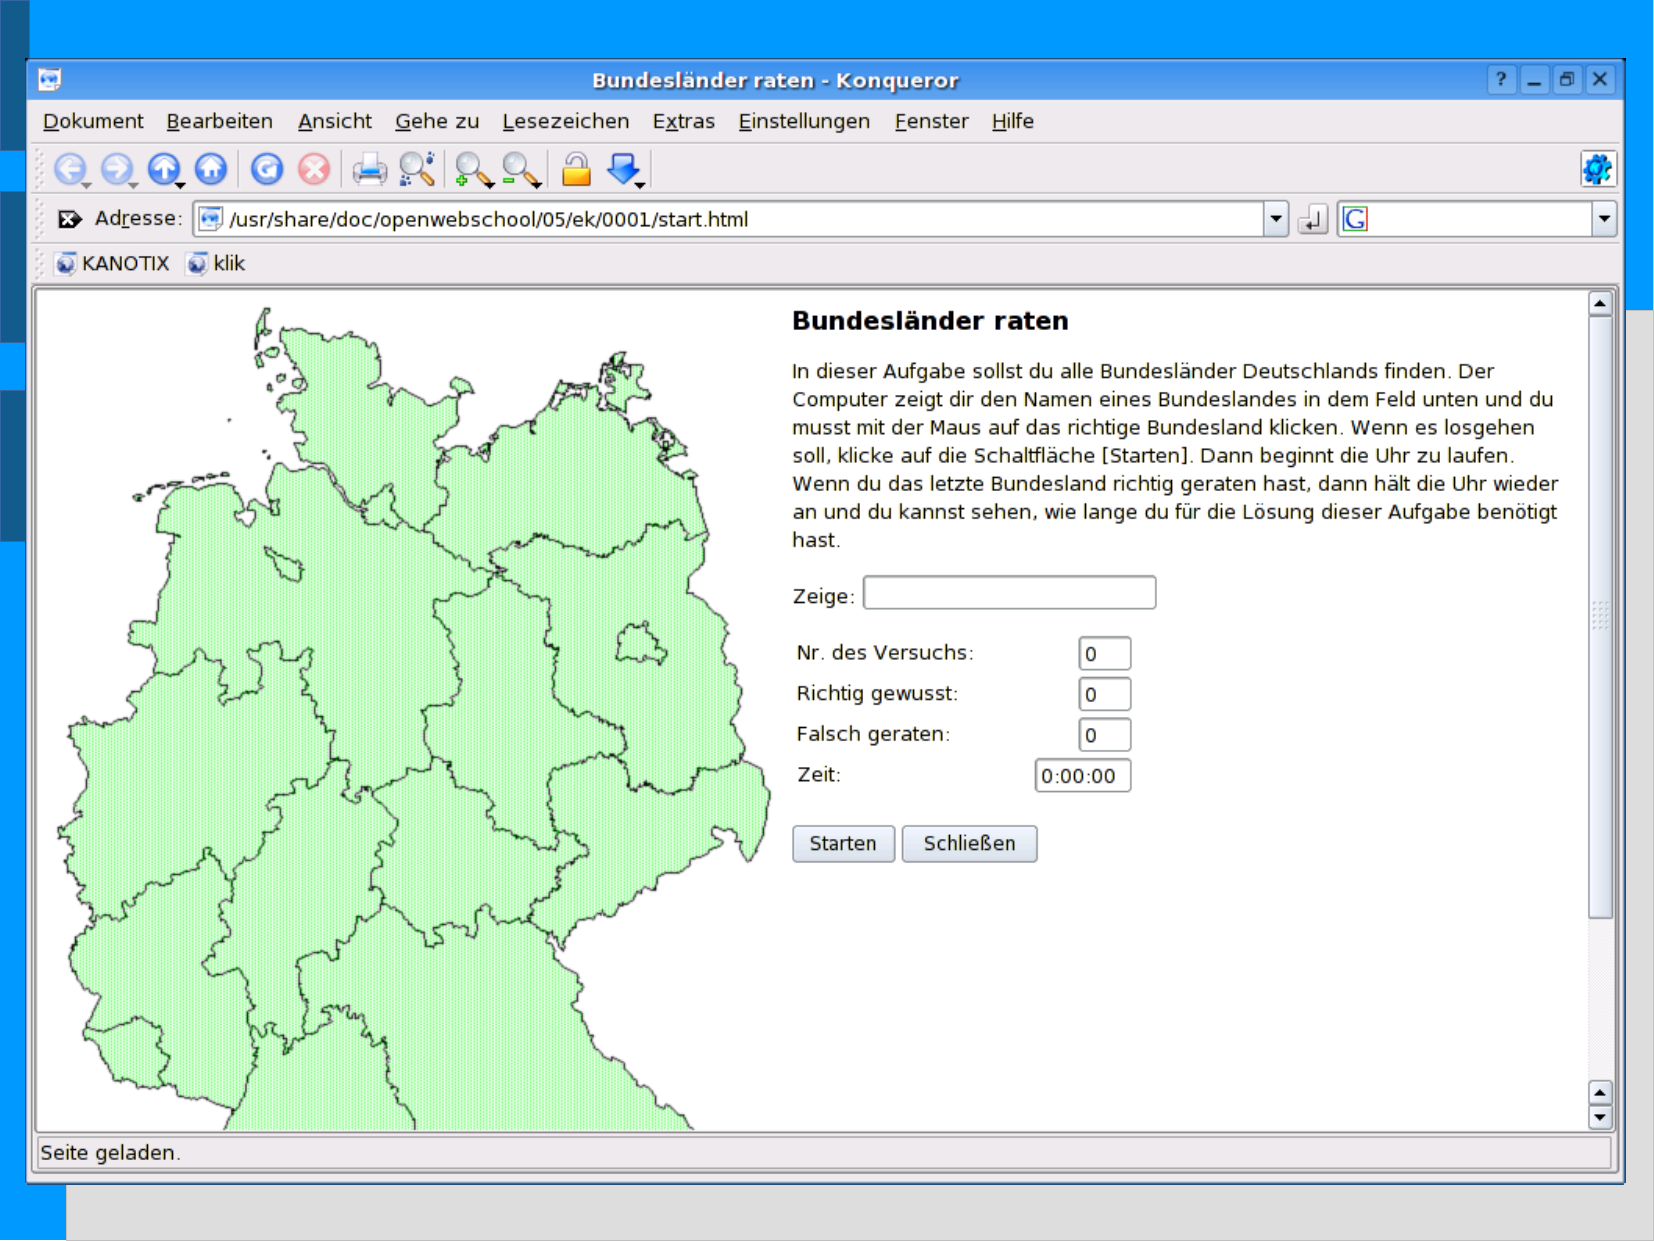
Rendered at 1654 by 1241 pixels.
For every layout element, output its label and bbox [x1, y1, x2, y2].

picture [25, 58, 1626, 1186]
